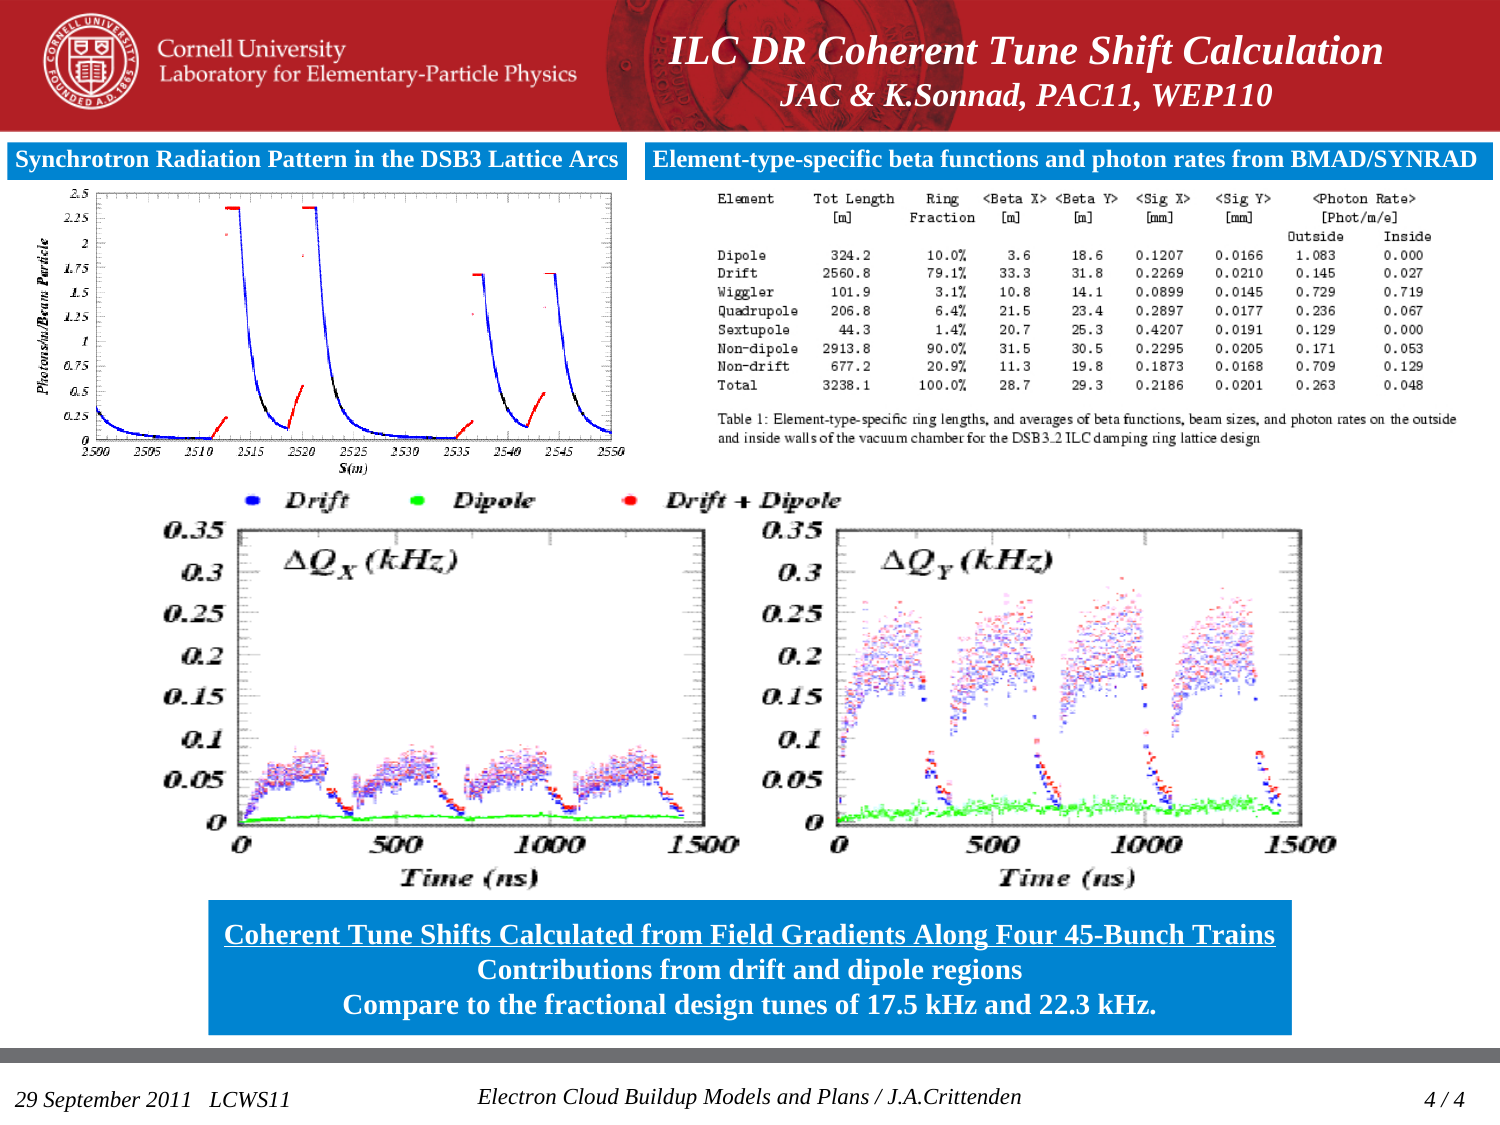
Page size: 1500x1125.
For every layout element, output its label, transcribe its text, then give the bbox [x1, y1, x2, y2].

picture [150, 487, 1351, 905]
picture [0, 0, 562, 132]
picture [1492, 0, 1500, 132]
text_box Coherent Tune Shifts Calculated from Field Gradients Along Four 45-Bunch Trains Contributions from drift and dipole regions Compare to the fractional design tunes of 17.5 kHz and 22.3 kHz. [208, 900, 1292, 1036]
text_box Element-type-specific beta functions and photon rates from BMAD/SYNRAD [645, 142, 1493, 180]
text_box Synchrotron Radiation Pattern in the DSB3 Lattice Arcs [7, 142, 627, 180]
picture [712, 188, 1463, 451]
title ILC DR Coherent Tune Shift Calculation JAC & K.Sonnad, PAC11, WEP110 [562, 0, 1492, 136]
picture [30, 187, 631, 485]
